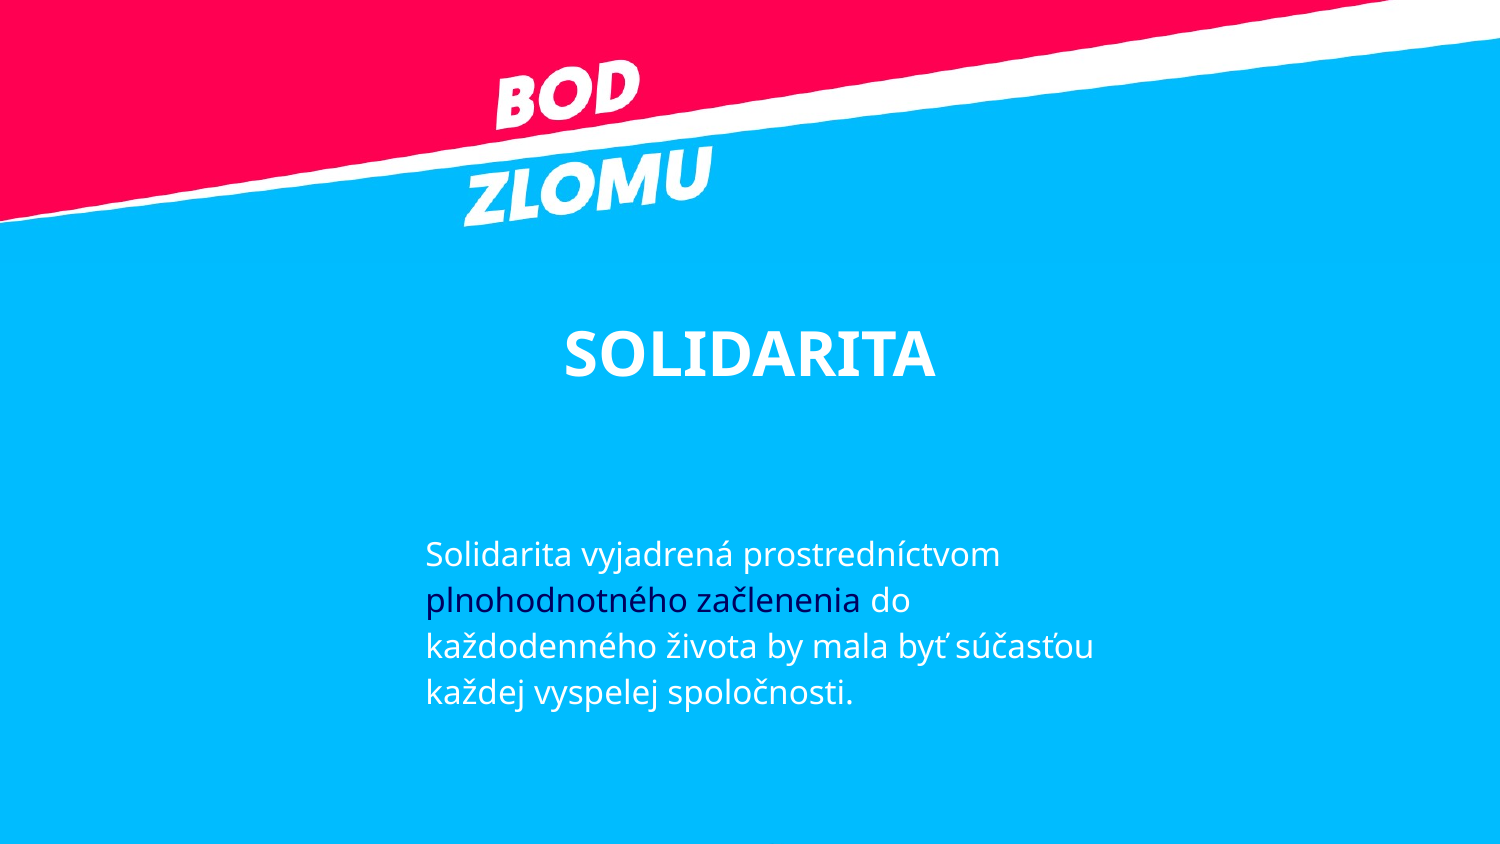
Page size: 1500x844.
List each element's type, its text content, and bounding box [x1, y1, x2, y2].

picture [666, 147, 712, 201]
picture [464, 171, 509, 226]
text_box Solidarita vyjadrená prostredníctvom plnohodnotného začlenenia do každodenného života by mala byť súčasťou každej vyspelej spoločnosti. [410, 263, 1135, 844]
picture [0, 0, 1500, 223]
picture [541, 162, 595, 215]
picture [597, 153, 661, 210]
picture [509, 169, 539, 221]
